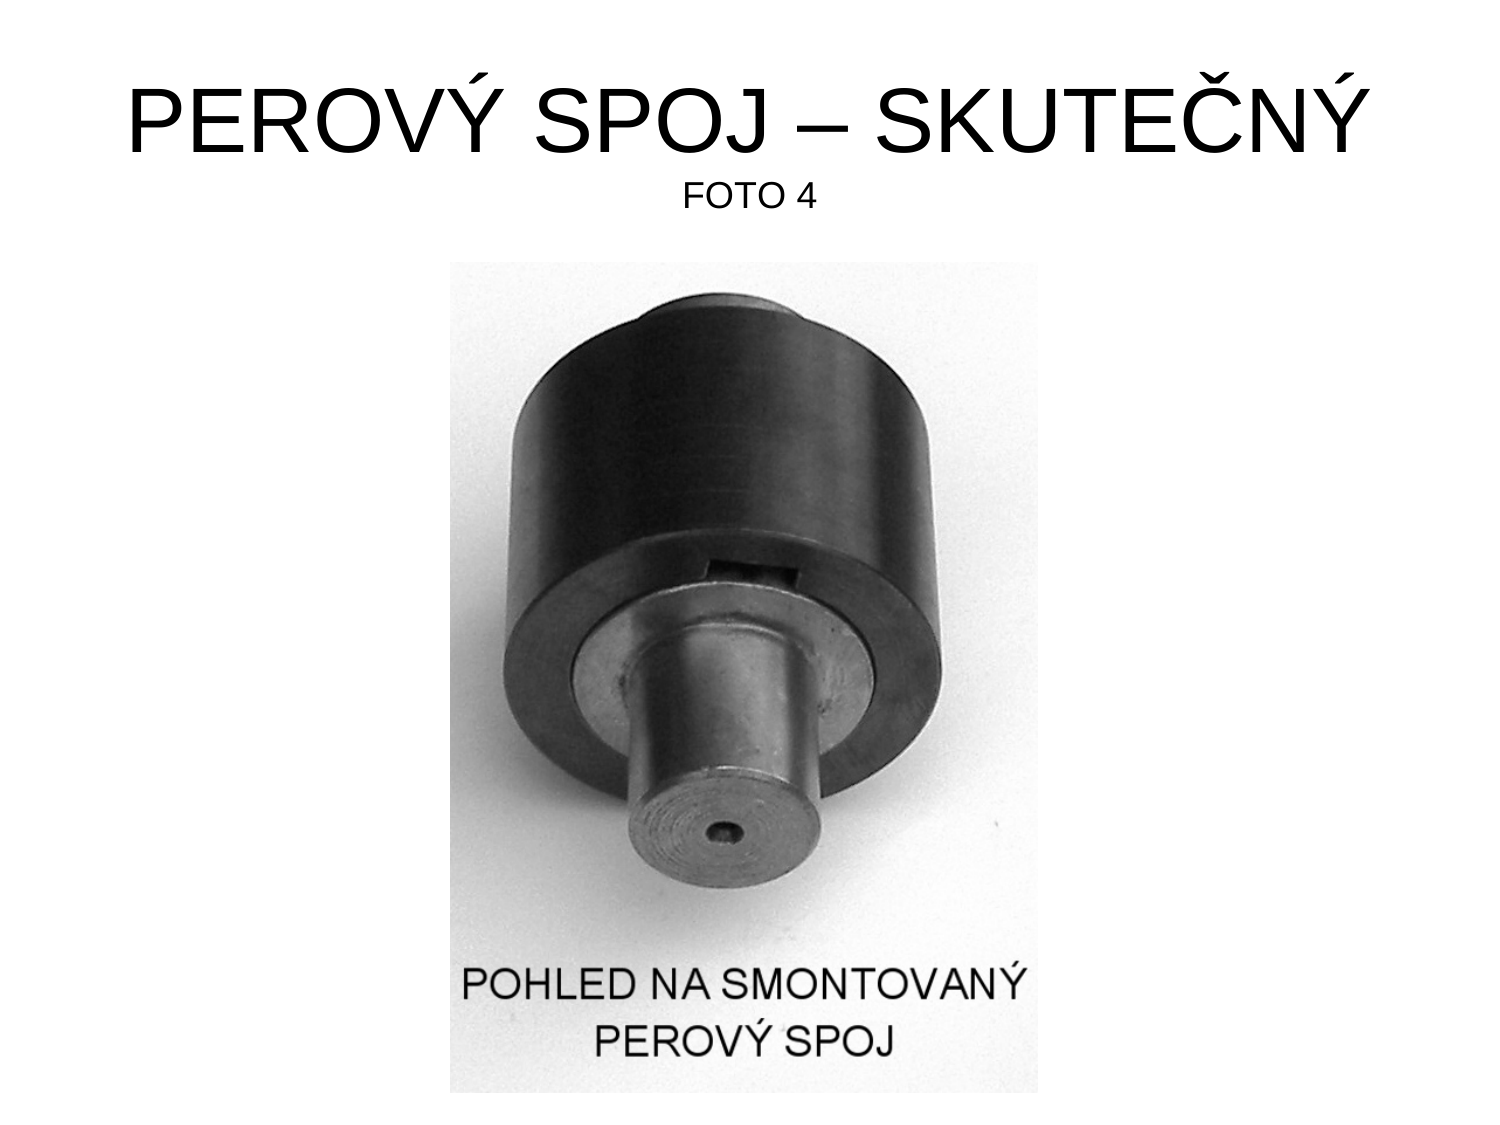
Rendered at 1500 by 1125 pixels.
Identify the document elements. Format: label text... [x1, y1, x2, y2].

title PEROVÝ SPOJ – SKUTEČNÝ FOTO 4 [75, 45, 1426, 233]
picture [450, 262, 1038, 1093]
